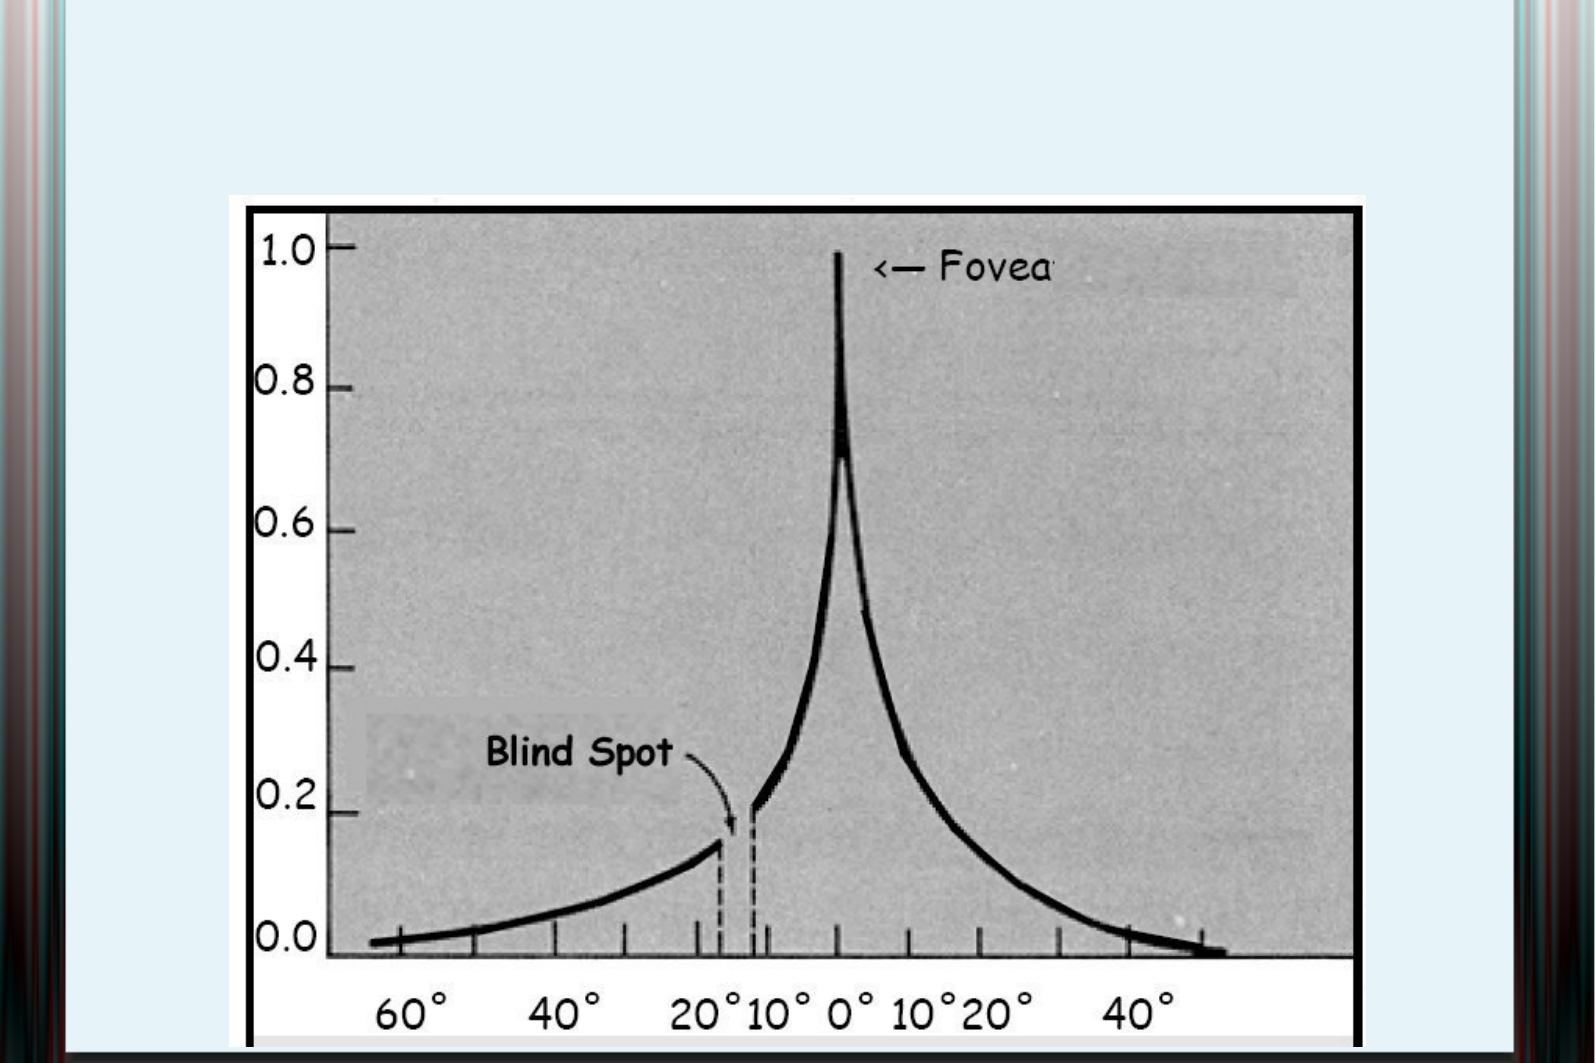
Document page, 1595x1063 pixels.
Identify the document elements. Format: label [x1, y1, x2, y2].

picture [0, 0, 1595, 1063]
title [113, 75, 1481, 220]
